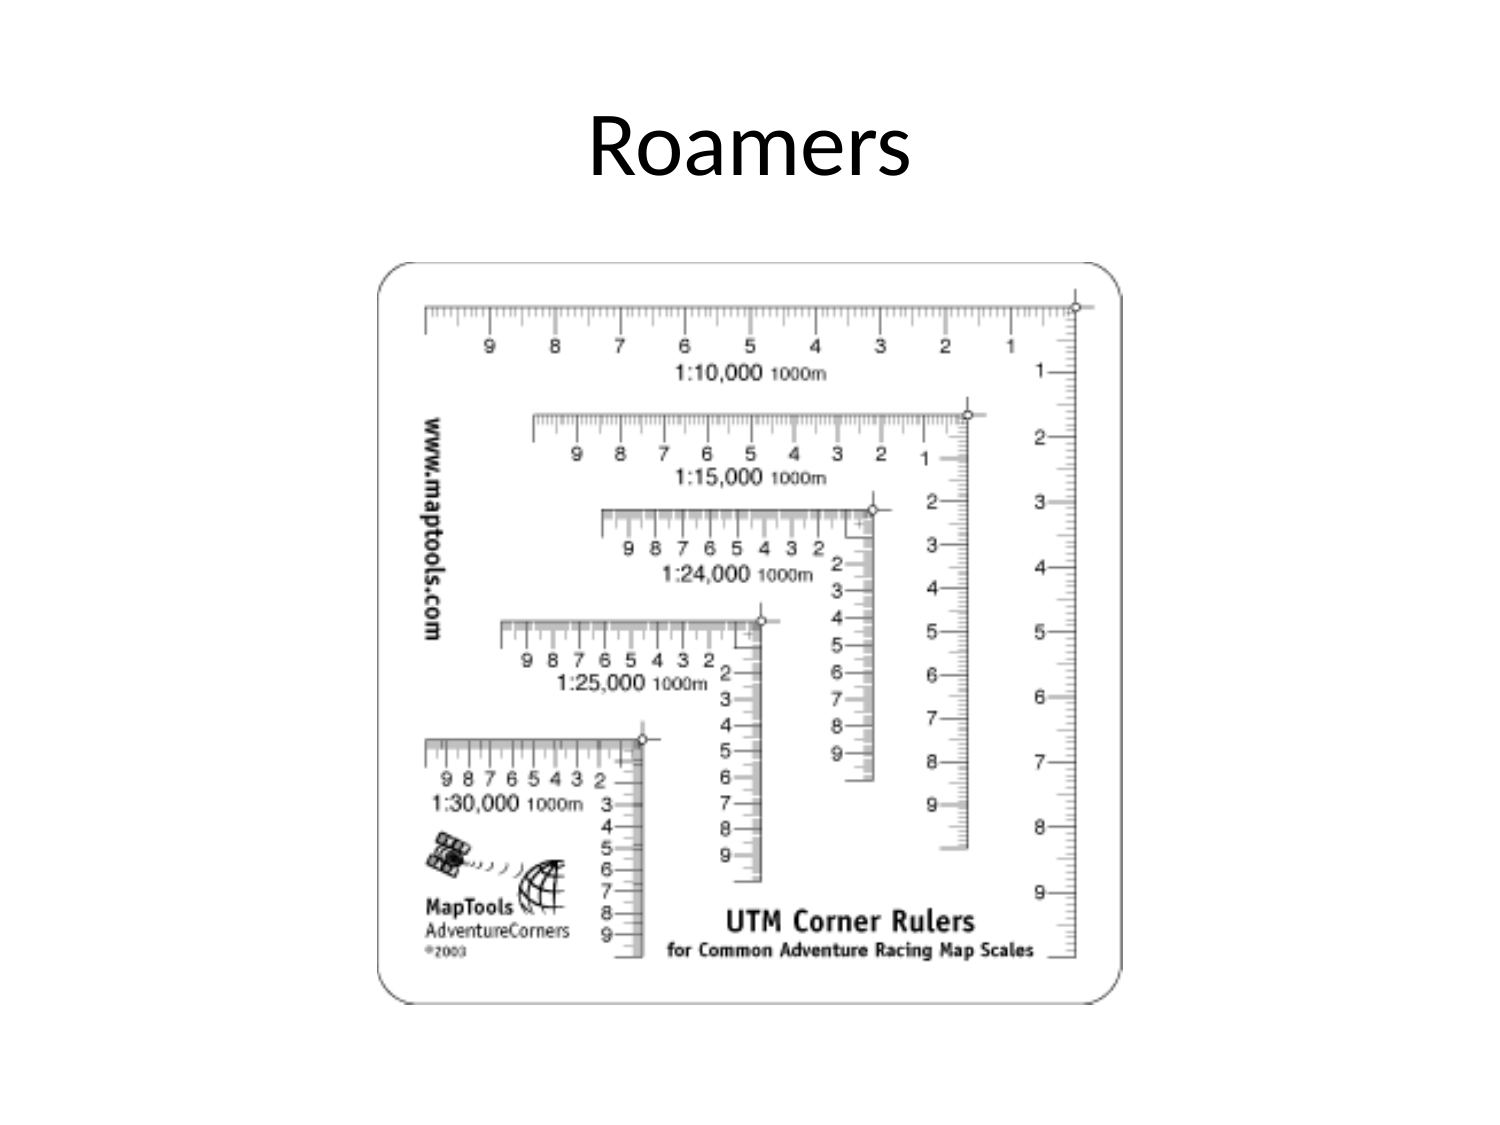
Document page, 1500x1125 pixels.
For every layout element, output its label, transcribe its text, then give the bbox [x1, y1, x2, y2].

title Roamers [75, 45, 1425, 233]
picture [75, 262, 1425, 1005]
